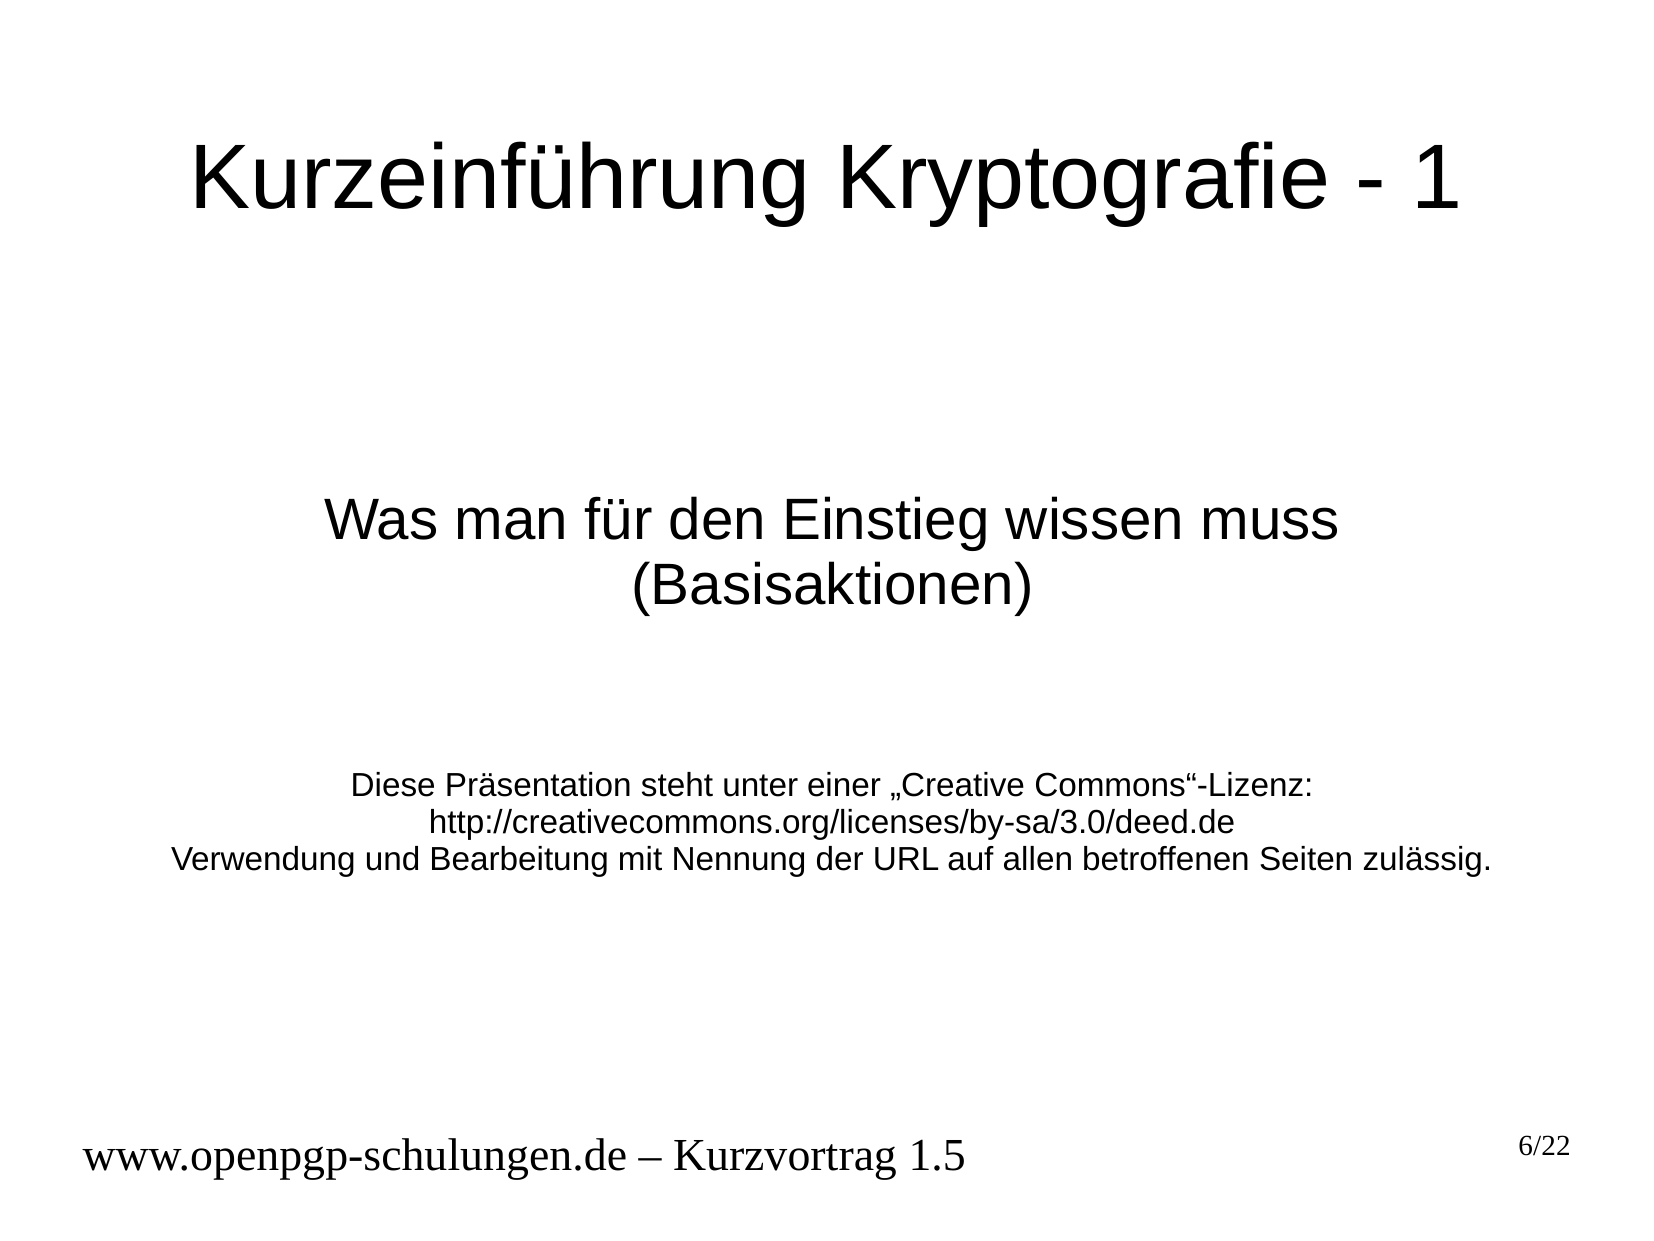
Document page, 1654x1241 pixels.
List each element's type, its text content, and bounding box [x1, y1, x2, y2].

title Kurzeinführung Kryptografie - 1 [82, 70, 1571, 284]
subtitle Was man für den Einstieg wissen muss (Basisaktionen) Diese Präsentation steht unter einer „Creative Commons“-Lizenz: http://creativecommons.org/licenses/by-sa/3.0/deed.de Verwendung und Bearbeitung mit Nennung der URL auf allen betroffenen Seiten zulässig. [82, 354, 1583, 1010]
